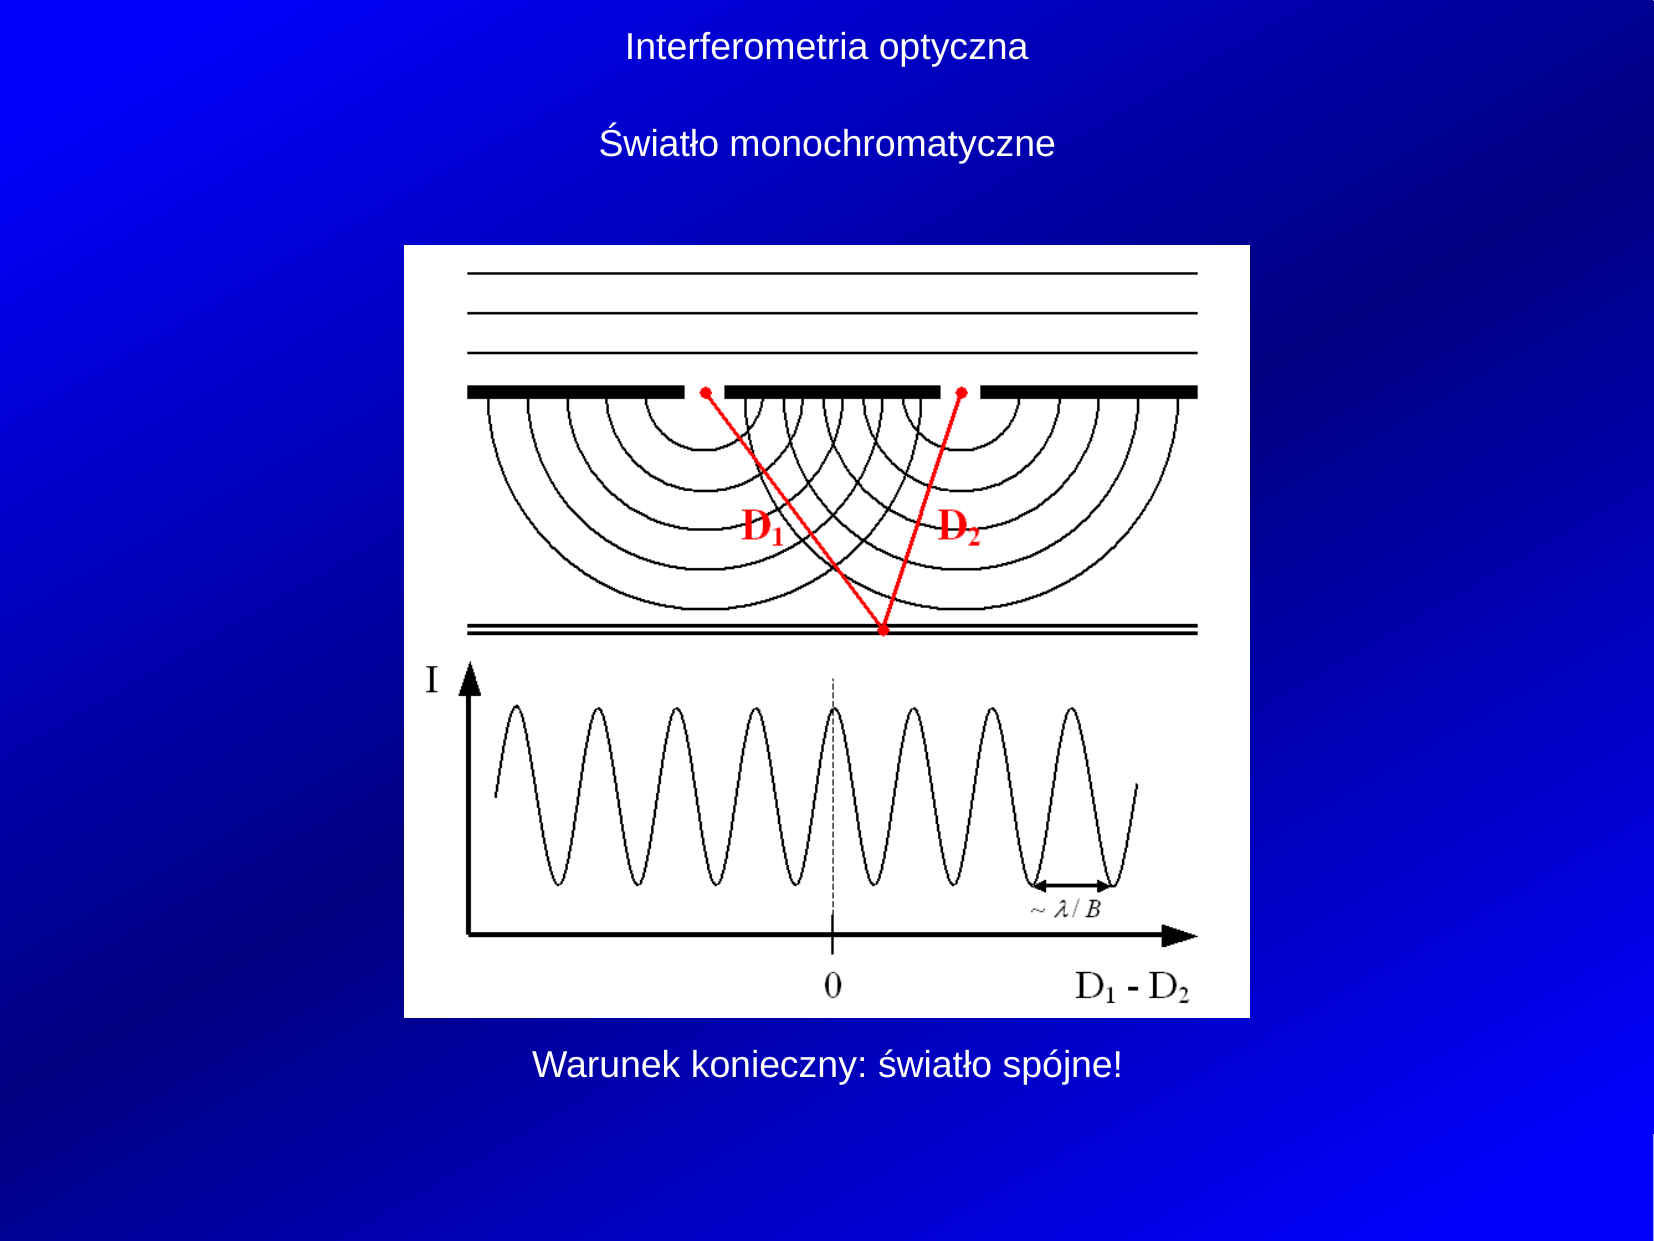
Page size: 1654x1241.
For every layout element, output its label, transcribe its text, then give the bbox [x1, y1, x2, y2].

picture [404, 245, 1250, 1018]
text_box Interferometria optyczna [610, 18, 1044, 76]
text_box Warunek konieczny: światło spójne! [517, 1035, 1139, 1093]
text_box Światło monochromatyczne [583, 115, 1071, 173]
